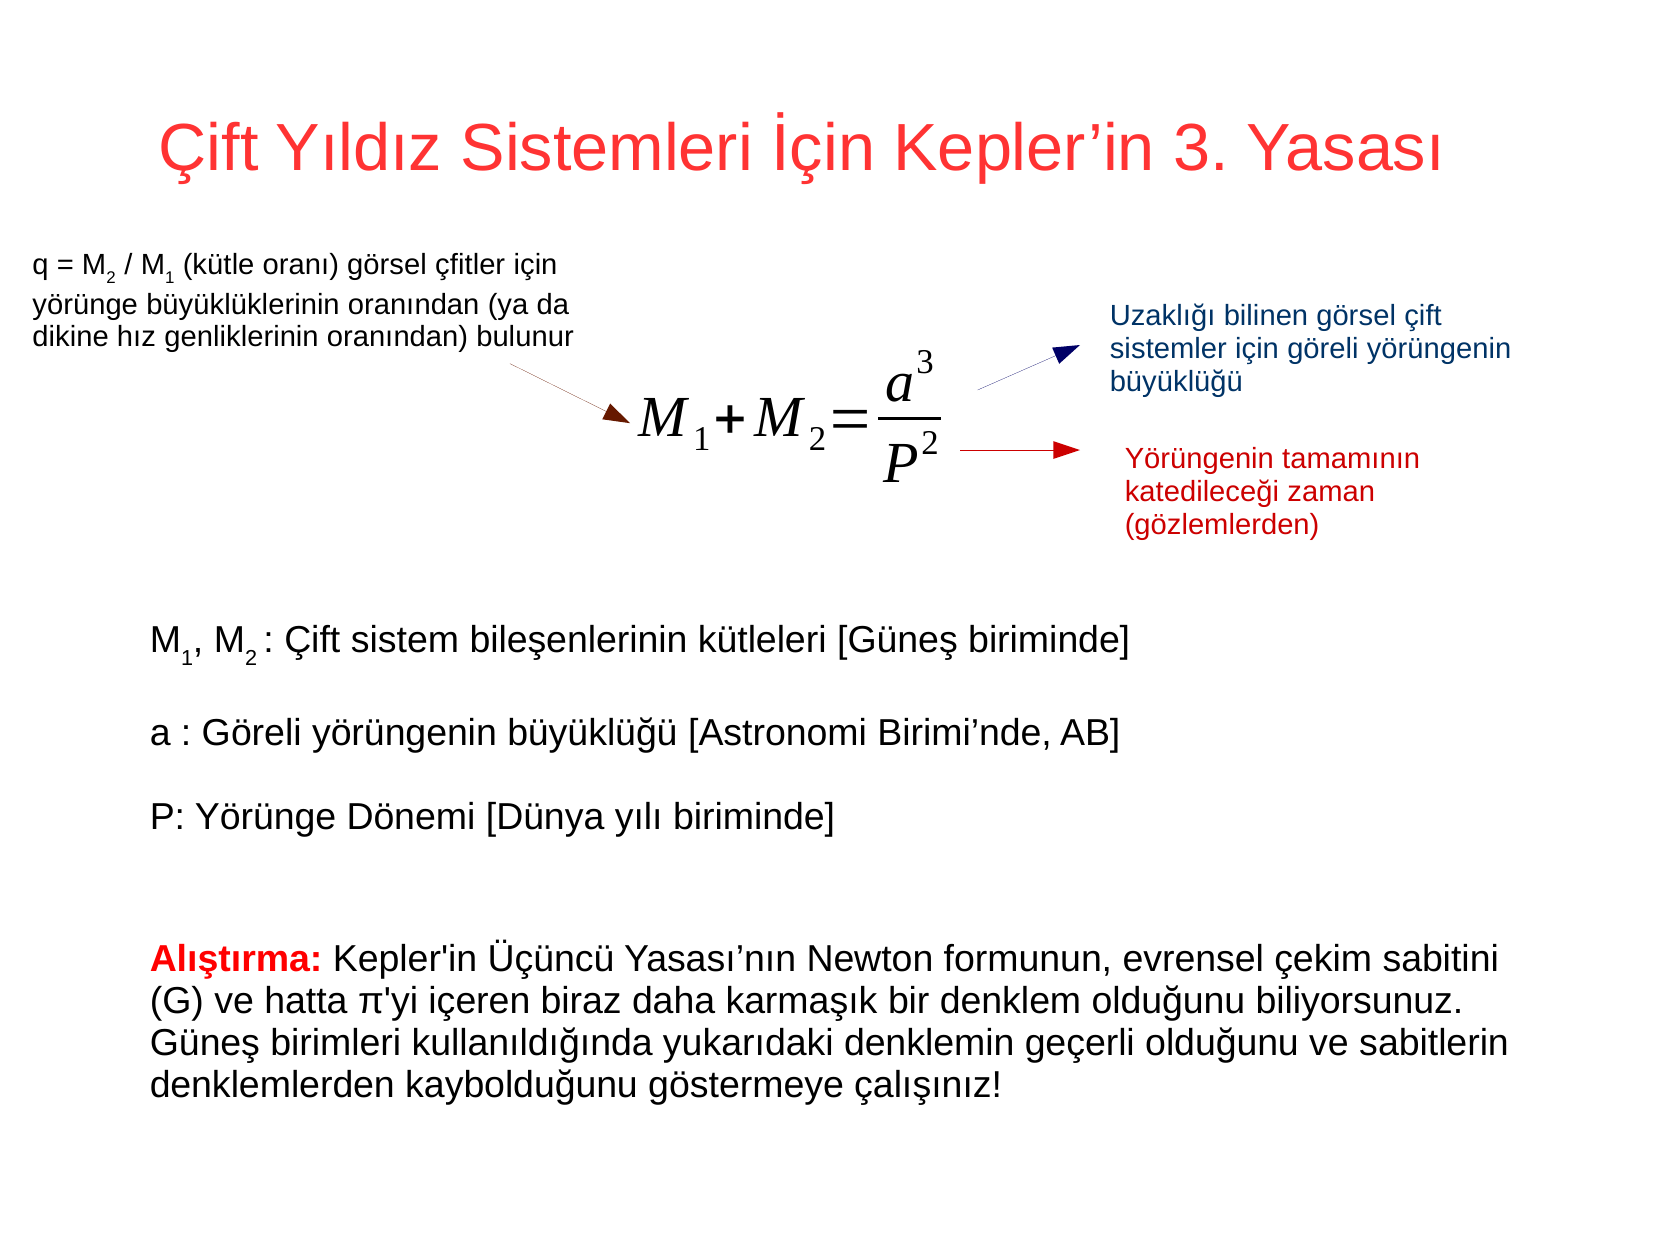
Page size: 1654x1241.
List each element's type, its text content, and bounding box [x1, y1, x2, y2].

text_box Çift Yıldız Sistemleri İçin Kepler’in 3. Yasası [105, 102, 1501, 211]
text_box q = M2 / M1 (kütle oranı) görsel çfitler için yörünge büyüklüklerinin oranından (ya da dikine hız genliklerinin oranından) bulunur [17, 240, 663, 376]
text_box Uzaklığı bilinen görsel çift sistemler için göreli yörüngenin büyüklüğü [1095, 291, 1531, 406]
chart [629, 342, 950, 497]
text_box Yörüngenin tamamının katedileceği zaman (gözlemlerden) [1110, 435, 1516, 549]
text_box Alıştırma: Kepler'in Üçüncü Yasası’nın Newton formunun, evrensel çekim sabitini (G) ve hatta π'yi içeren biraz daha karmaşık bir denklem olduğunu biliyorsunuz. Güneş birimleri kullanıldığında yukarıdaki denklemin geçerli olduğunu ve sabitlerin denklemlerden kaybolduğunu göstermeye çalışınız! [135, 930, 1546, 1113]
text_box M1, M2 : Çift sistem bileşenlerinin kütleleri [Güneş biriminde] a : Göreli yörüngenin büyüklüğü [Astronomi Birimi’nde, AB] P: Yörünge Dönemi [Dünya yılı biriminde] [135, 560, 1561, 846]
